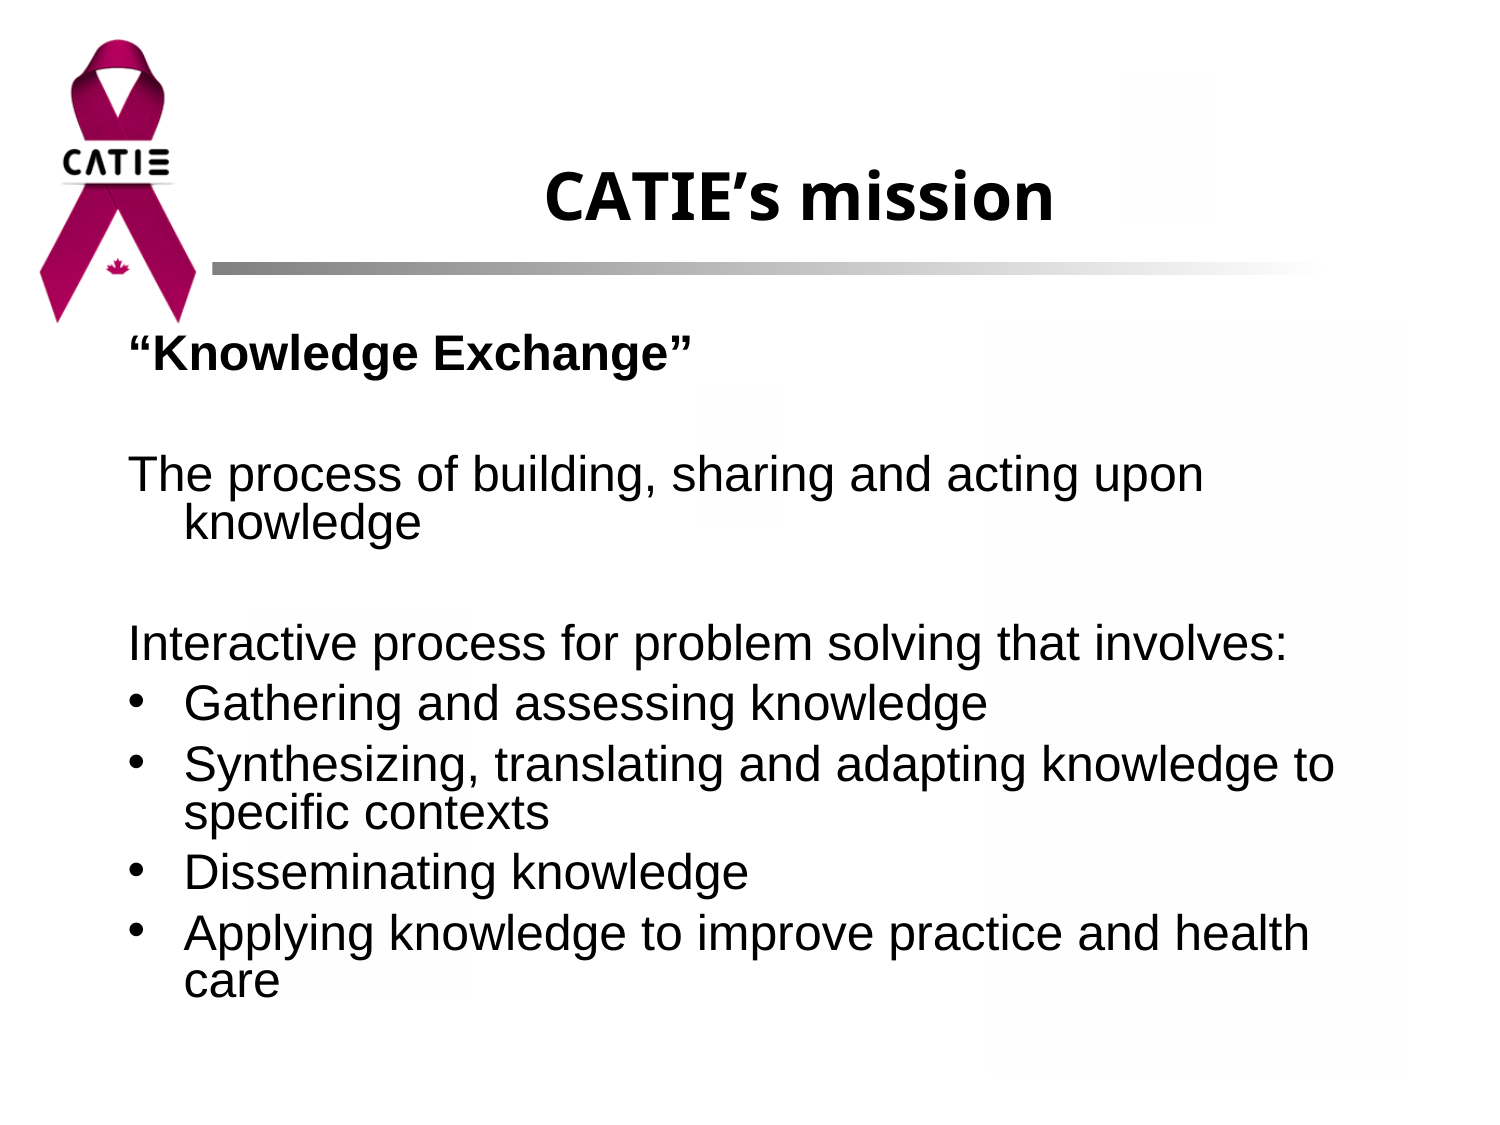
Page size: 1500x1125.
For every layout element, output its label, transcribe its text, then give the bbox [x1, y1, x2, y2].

list “Knowledge Exchange” The process of building, sharing and acting upon knowledge Interactive process for problem solving that involves: Gathering and assessing knowledge Synthesizing, translating and adapting knowledge to specific contexts Disseminating knowledge Applying knowledge to improve practice and health care [112, 324, 1388, 1016]
title CATIE’s mission [212, 99, 1388, 288]
picture [37, 37, 198, 325]
